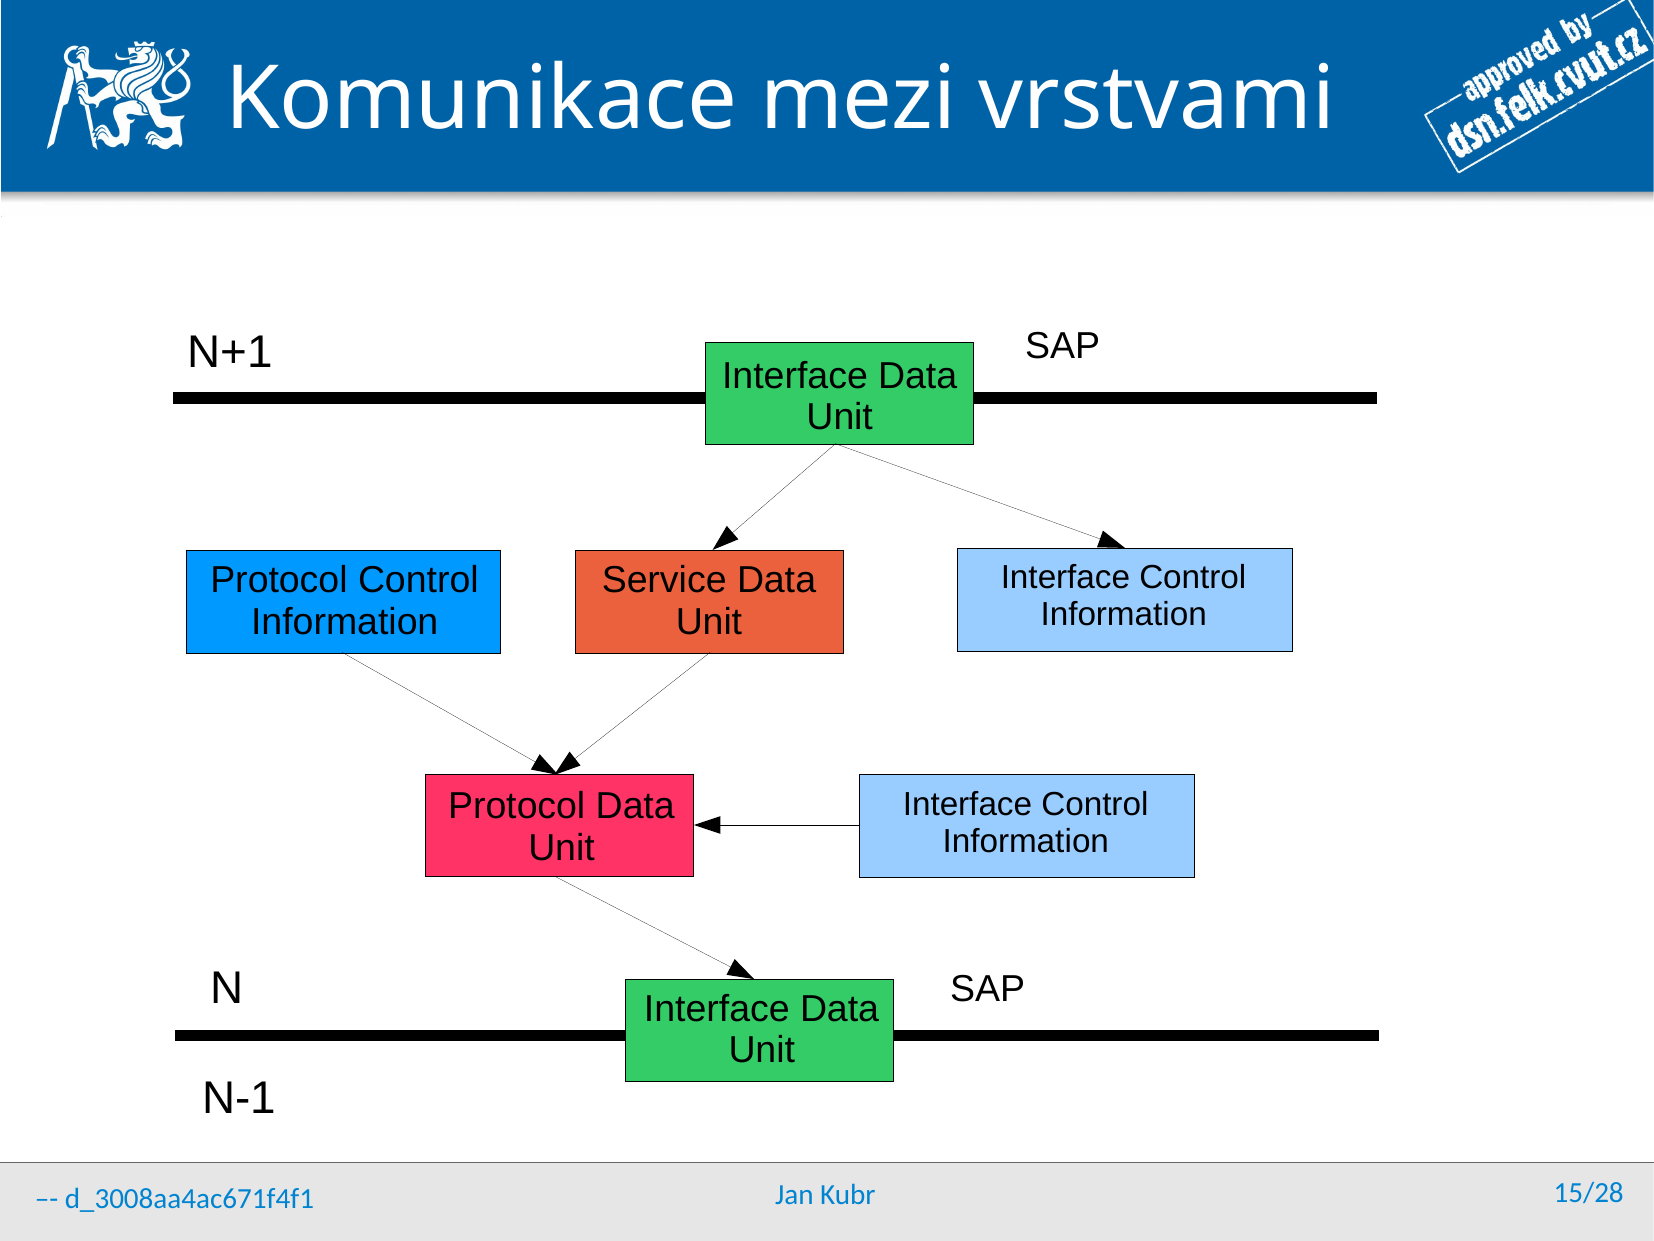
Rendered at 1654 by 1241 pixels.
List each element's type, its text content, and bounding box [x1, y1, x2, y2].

text_box Interface Data Unit [707, 346, 973, 446]
text_box N [195, 954, 259, 1021]
text_box N-1 [187, 1064, 291, 1131]
text_box [186, 550, 501, 654]
text_box N+1 [173, 318, 288, 385]
text_box Interface Control Information [872, 777, 1180, 877]
text_box [625, 979, 894, 1082]
text_box SAP [935, 960, 1041, 1018]
text_box Service Data Unit [576, 551, 842, 651]
text_box [705, 342, 974, 445]
text_box Protocol Data Unit [429, 777, 695, 877]
title Komunikace mezi vrstvami [225, 0, 1426, 188]
text_box [957, 548, 1293, 652]
text_box [425, 774, 694, 877]
text_box [859, 774, 1195, 878]
text_box Interface Control Information [970, 551, 1277, 651]
text_box Protocol Control Information [191, 551, 498, 651]
text_box Interface Data Unit [629, 979, 895, 1079]
picture [1, 0, 1654, 217]
text_box [575, 550, 844, 654]
text_box SAP [1010, 316, 1116, 374]
